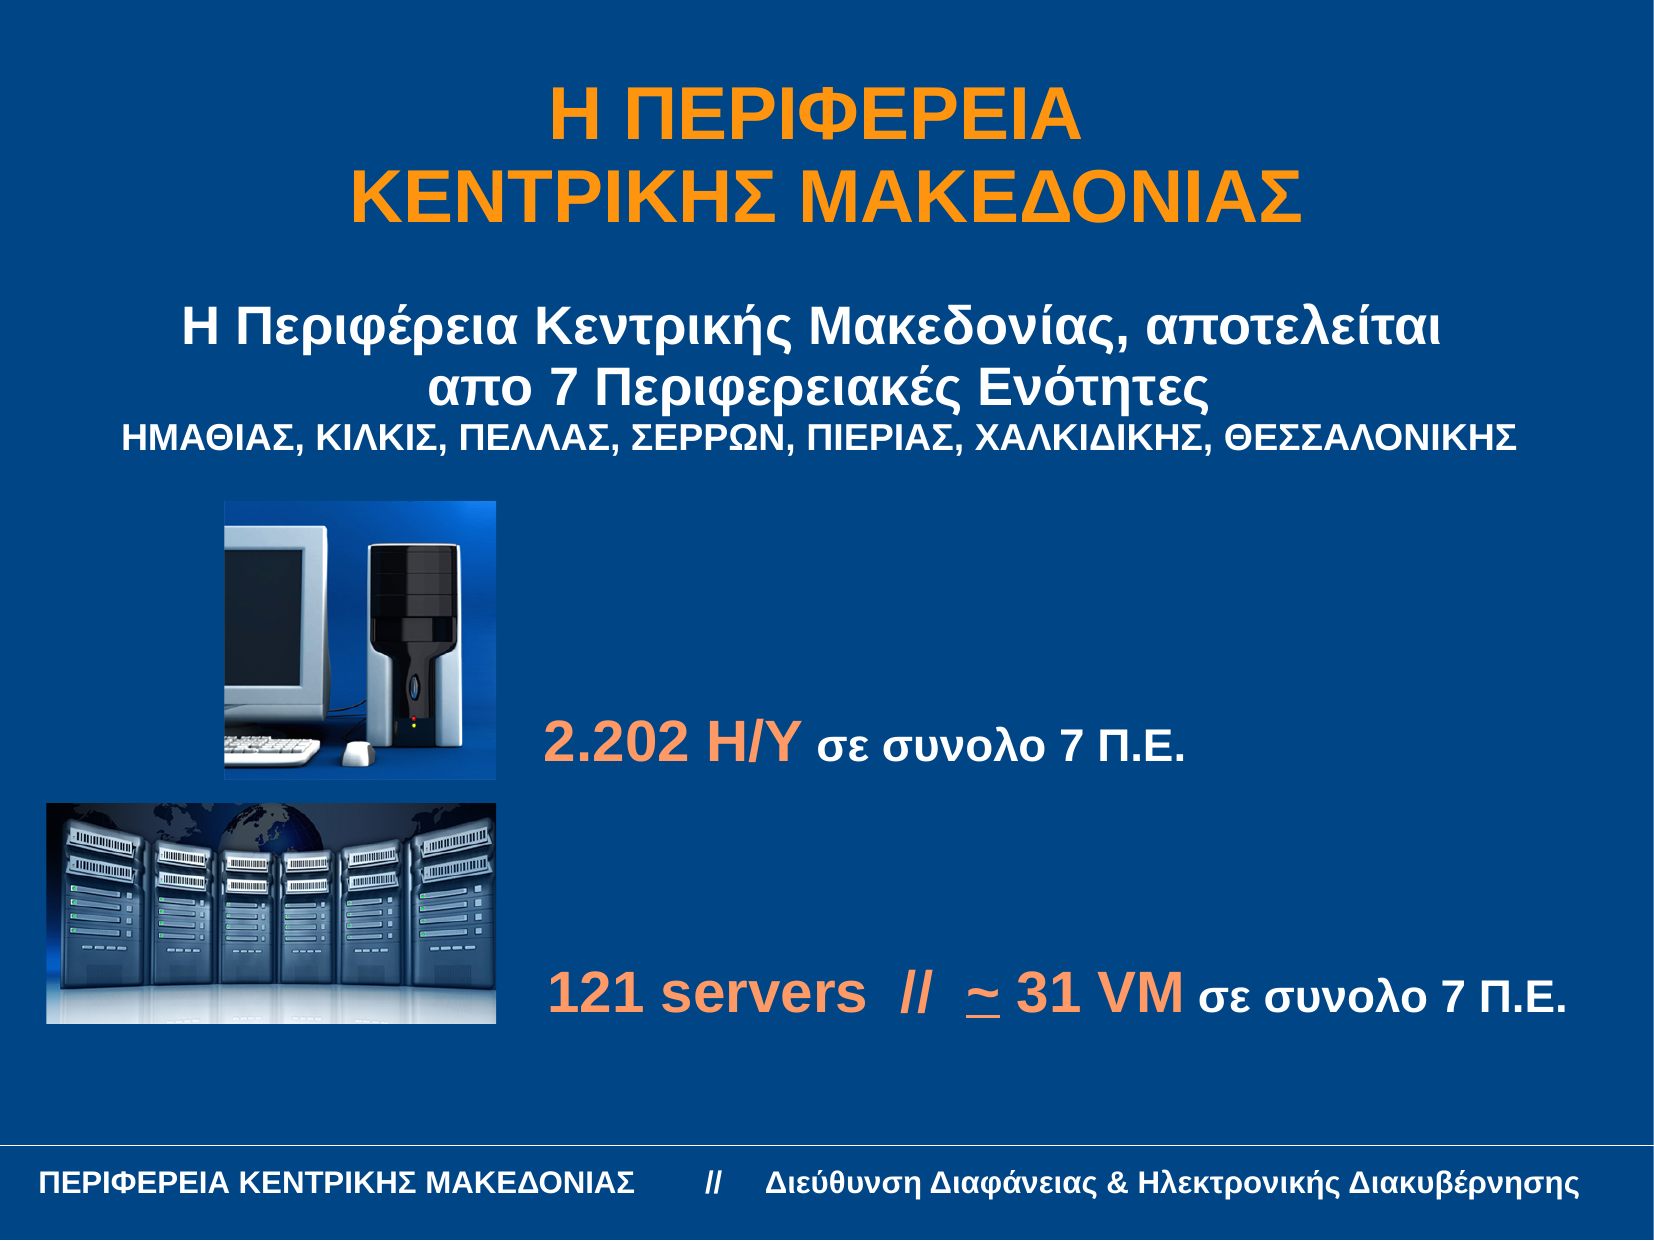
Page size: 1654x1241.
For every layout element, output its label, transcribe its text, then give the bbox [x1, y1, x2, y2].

text_box Η Περιφέρεια Κεντρικής Μακεδονίας, αποτελείται απο 7 Περιφερειακές Ενότητες ΗΜΑΘΙΑΣ, ΚΙΛΚΙΣ, ΠΕΛΛΑΣ, ΣΕΡΡΩΝ, ΠΙΕΡΙΑΣ, ΧΑΛΚΙΔΙΚΗΣ, ΘΕΣΣΑΛΟΝΙΚΗΣ [106, 288, 1560, 508]
text_box 121 servers // ~ 31 VM σε συνολο 7 Π.Ε. [519, 951, 1630, 1084]
picture [46, 803, 497, 1024]
text_box ΠΕΡΙΦΕΡΕΙΑ ΚΕΝΤΡΙΚΗΣ ΜΑΚΕΔΟΝΙΑΣ // Διεύθυνση Διαφάνειας & Ηλεκτρονικής Διακυβέρνησης [23, 1157, 1654, 1208]
picture [224, 508, 497, 780]
title Η ΠΕΡΙΦΕΡΕΙΑ ΚΕΝΤΡΙΚΗΣ ΜΑΚΕΔΟΝΙΑΣ [82, 49, 1571, 257]
text_box 2.202 Η/Υ σε συνολο 7 Π.Ε. [529, 701, 1394, 833]
